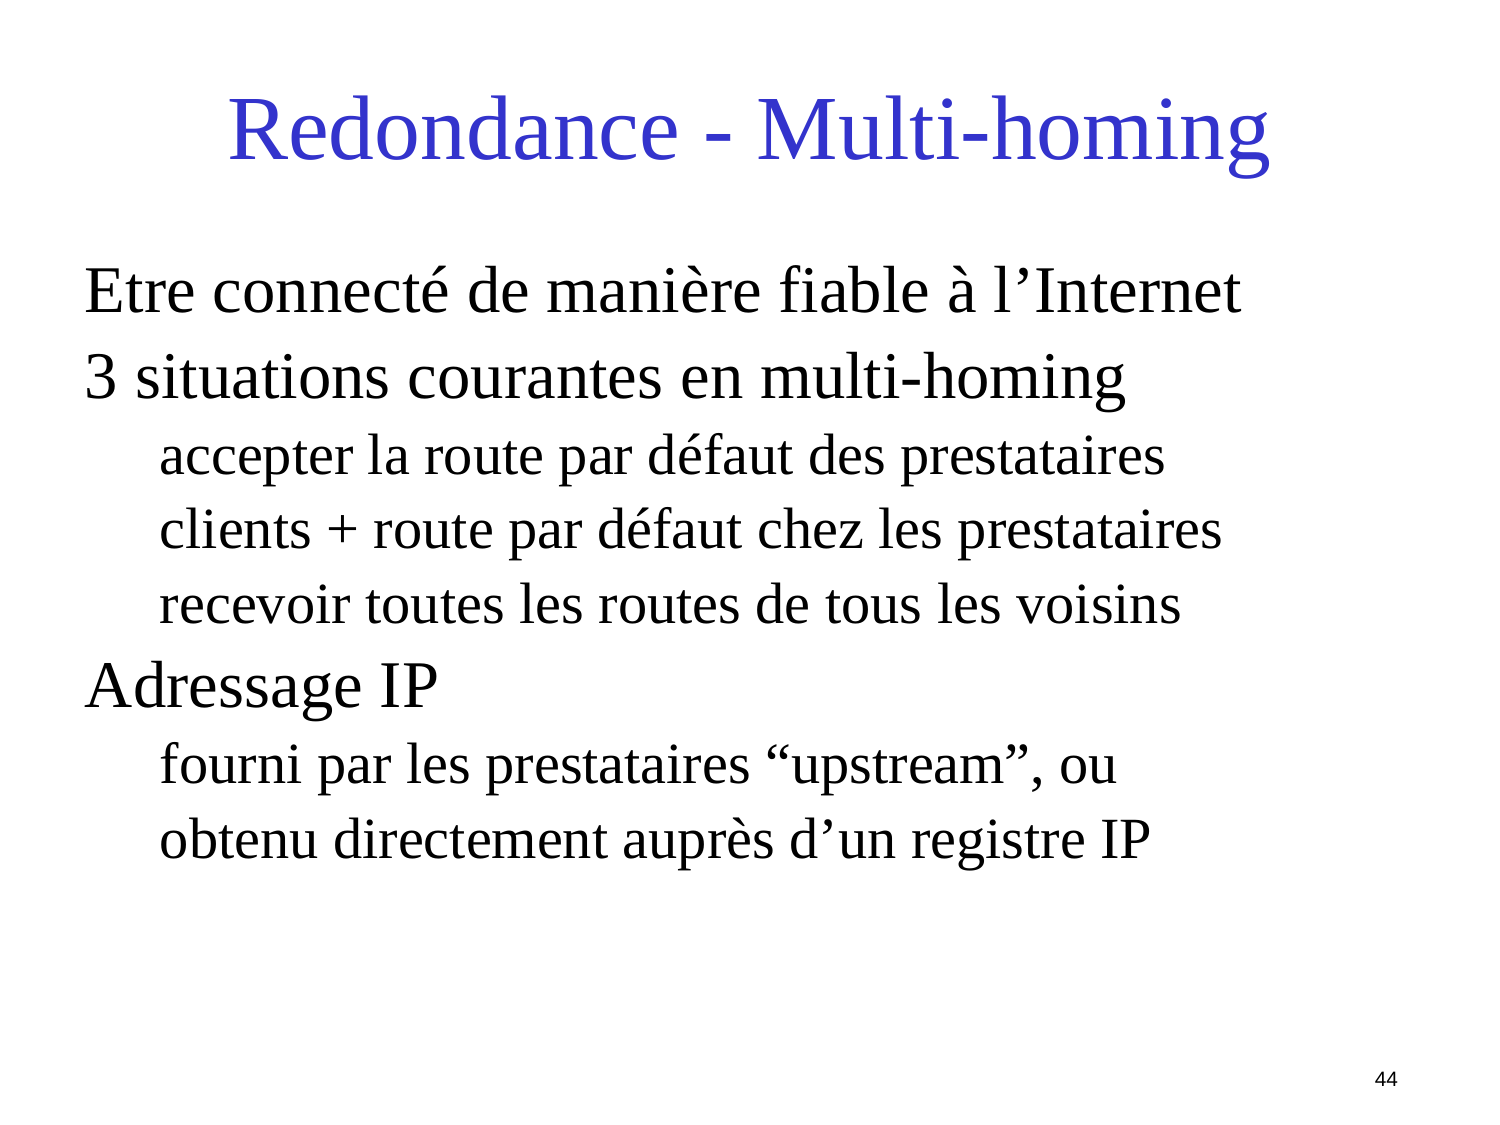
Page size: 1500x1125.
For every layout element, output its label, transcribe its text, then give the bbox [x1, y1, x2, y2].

title Redondance - Multi-homing [112, 37, 1388, 225]
list Etre connecté de manière fiable à l’Internet 3 situations courantes en multi-homing accepter la route par défaut des prestataires clients + route par défaut chez les prestataires recevoir toutes les routes de tous les voisins Adressage IP fourni par les prestataires “upstream”, ou obtenu directement auprès d’un registre IP [70, 249, 1371, 1013]
